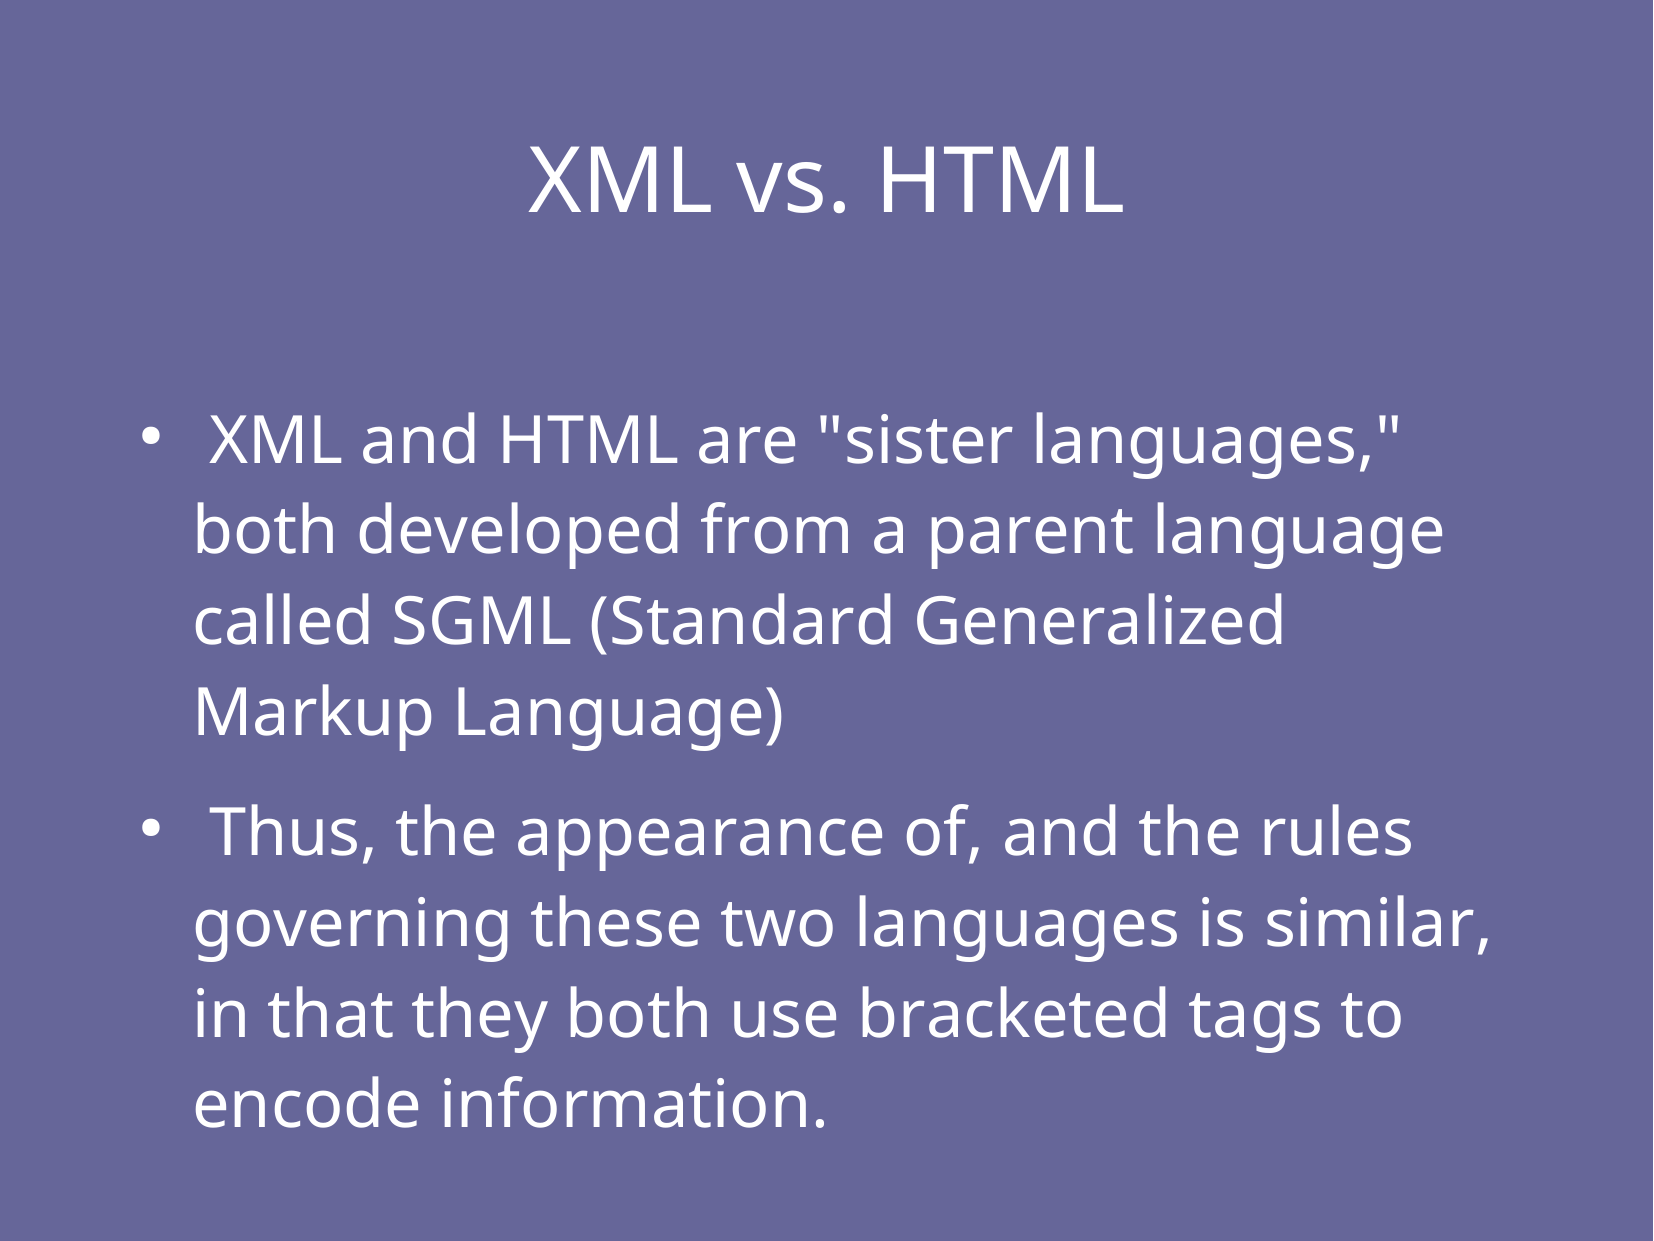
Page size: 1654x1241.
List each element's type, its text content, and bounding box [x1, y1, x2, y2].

list XML and HTML are "sister languages," both developed from a parent language called SGML (Standard Generalized Markup Language) Thus, the appearance of, and the rules governing these two languages is similar, in that they both use bracketed tags to encode information. [121, 391, 1533, 1174]
title XML vs. HTML [121, 73, 1534, 281]
